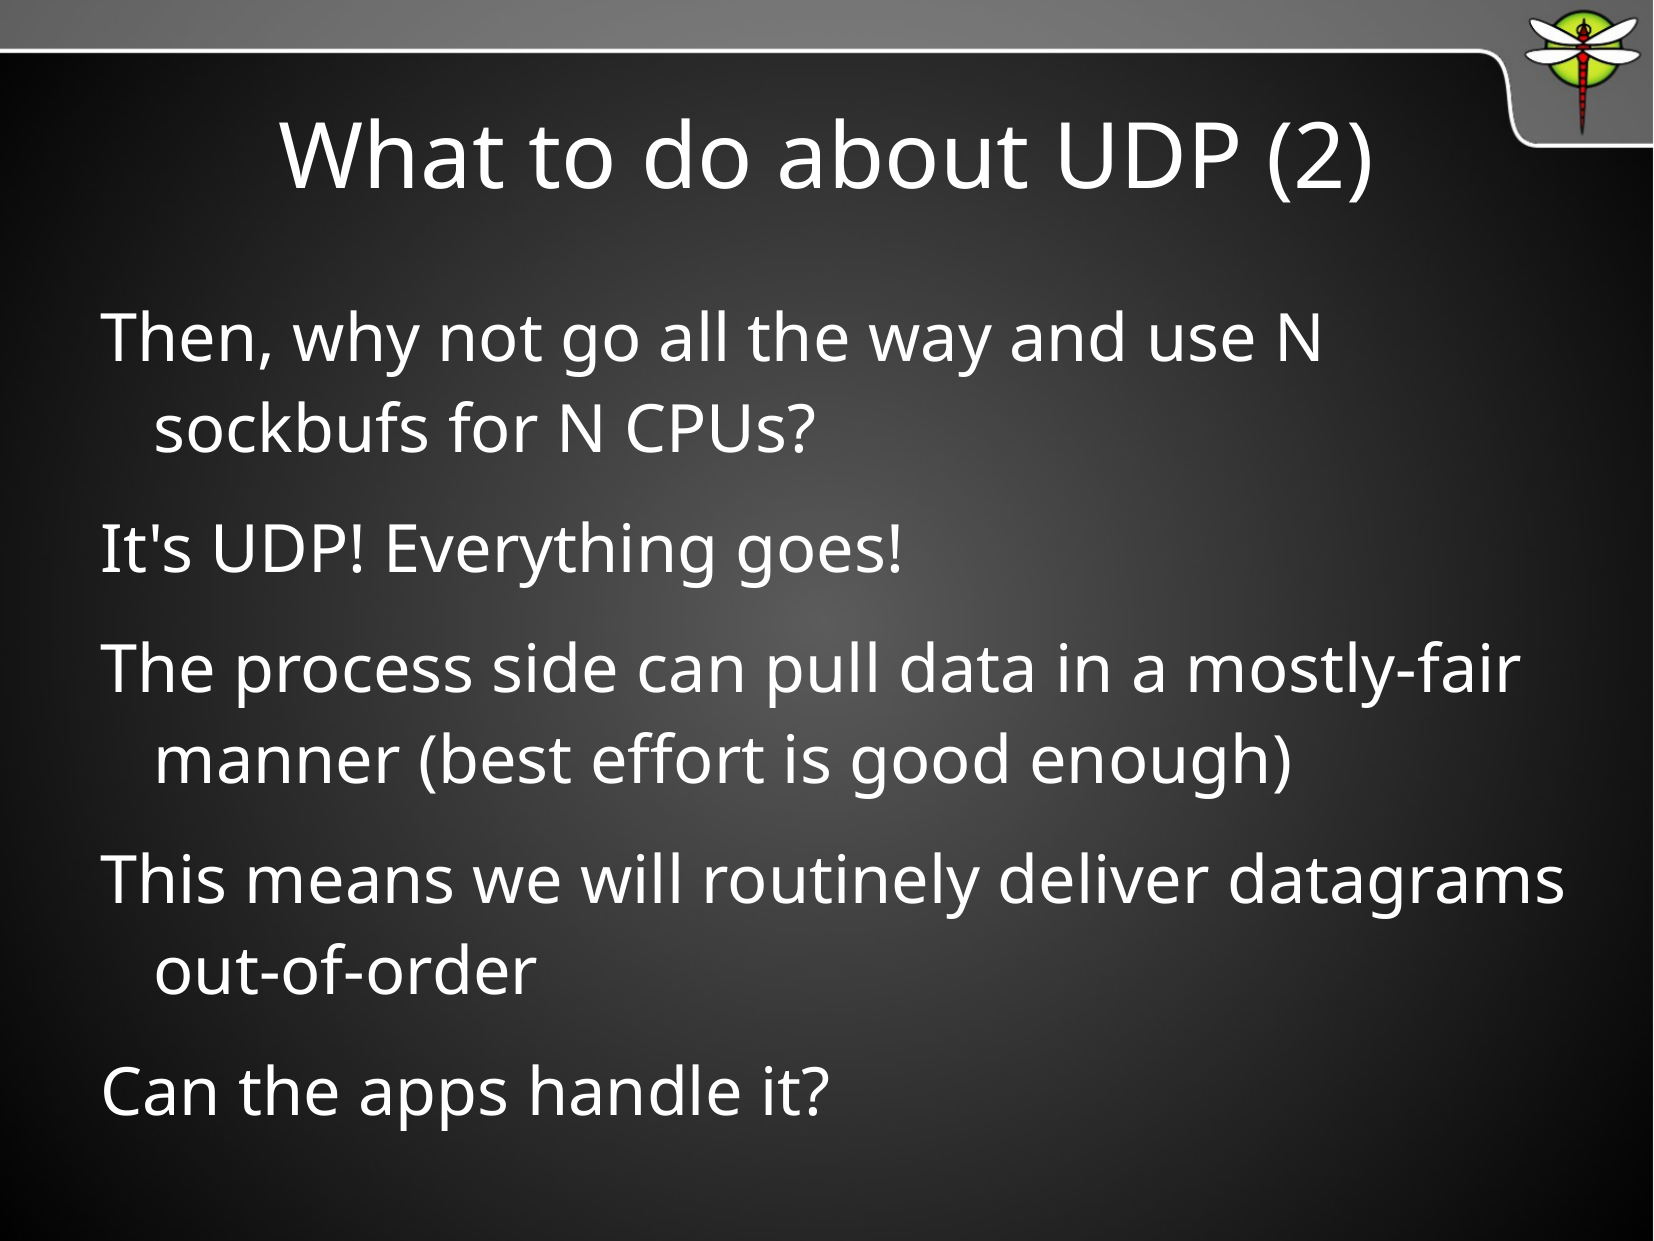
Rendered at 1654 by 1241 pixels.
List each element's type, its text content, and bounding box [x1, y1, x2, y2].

title What to do about UDP (2) [82, 56, 1571, 250]
picture [0, 0, 1654, 1241]
list Then, why not go all the way and use N sockbufs for N CPUs? It's UDP! Everything goes! The process side can pull data in a mostly-fair manner (best effort is good enough) This means we will routinely deliver datagrams out-of-order Can the apps handle it? [82, 290, 1571, 1094]
